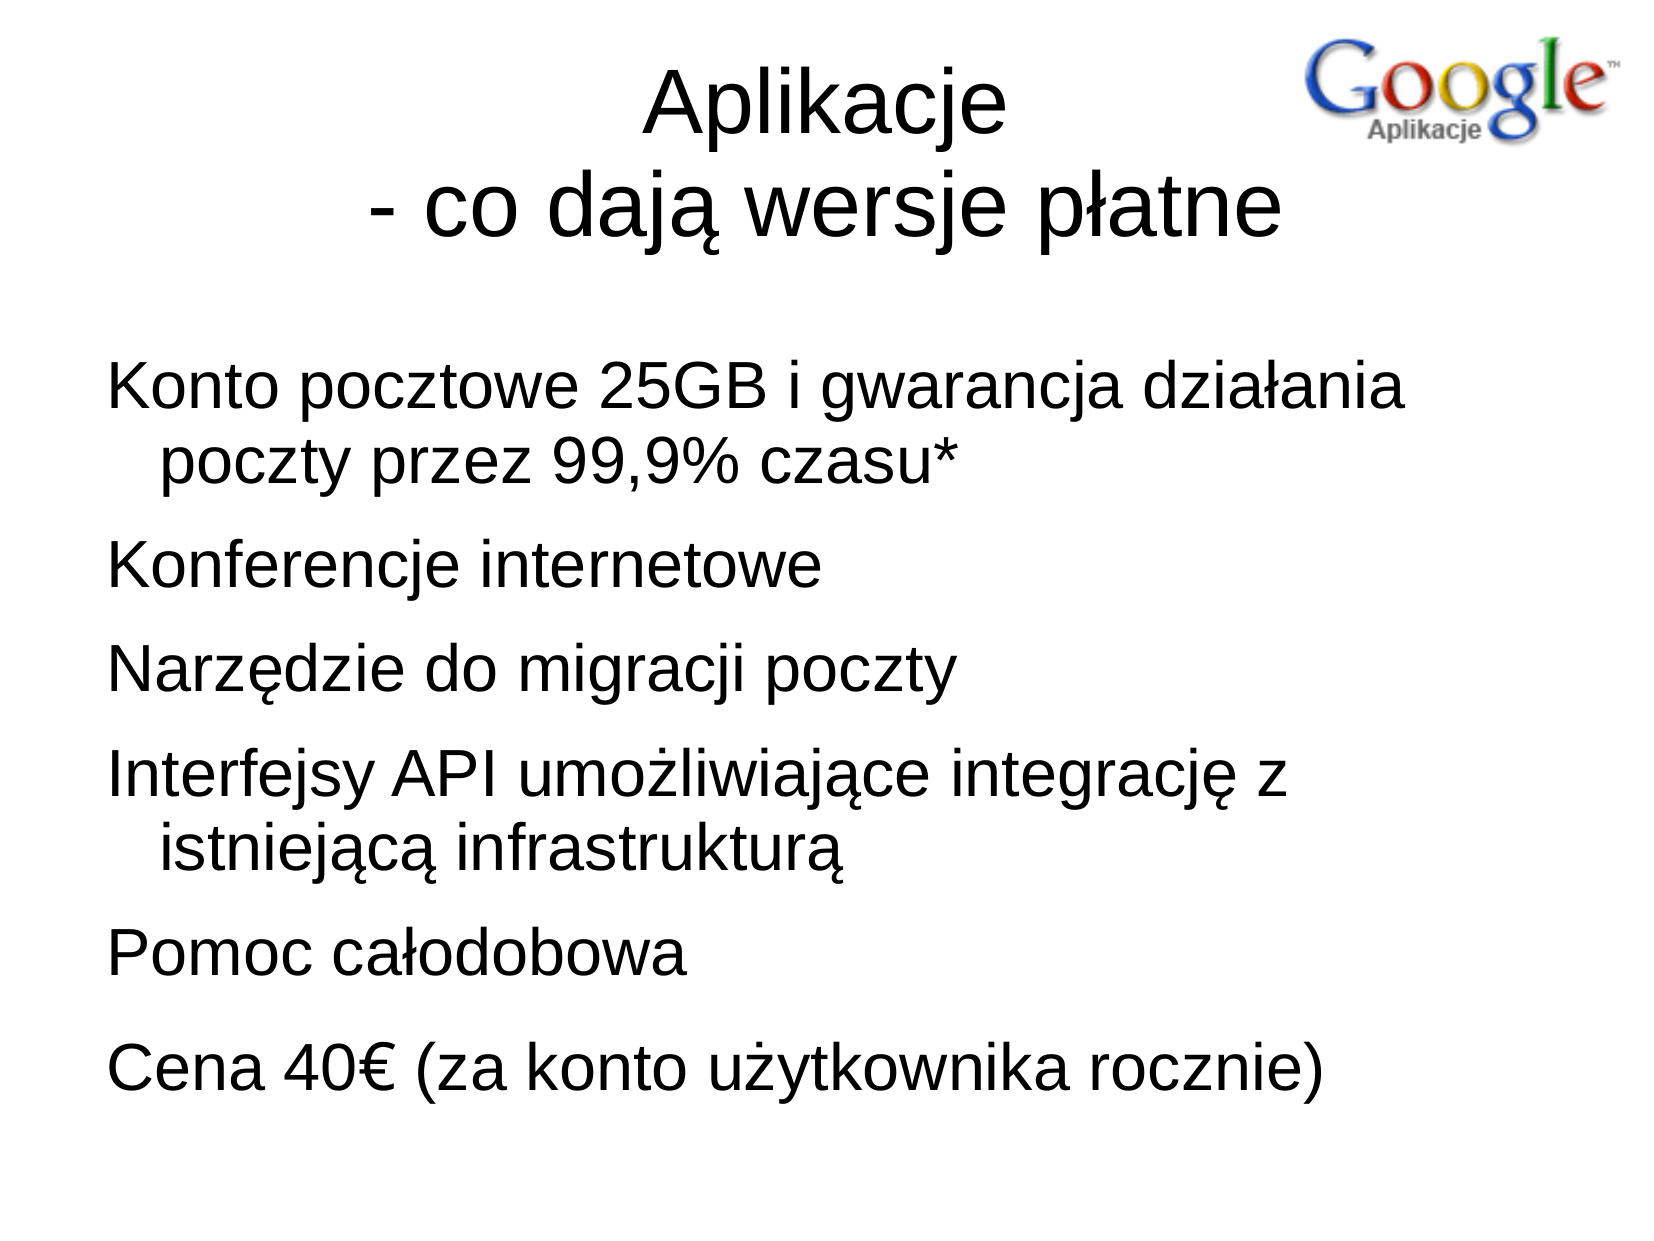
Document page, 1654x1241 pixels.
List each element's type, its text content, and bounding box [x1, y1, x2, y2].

picture [1299, 29, 1625, 148]
title Aplikacje - co dają wersje płatne [82, 49, 1571, 257]
list Konto pocztowe 25GB i gwarancja działania poczty przez 99,9% czasu* Konferencje internetowe Narzędzie do migracji poczty Interfejsy API umożliwiające integrację z istniejącą infrastrukturą Pomoc całodobowa Cena 40€ (za konto użytkownika rocznie) [88, 347, 1577, 1152]
